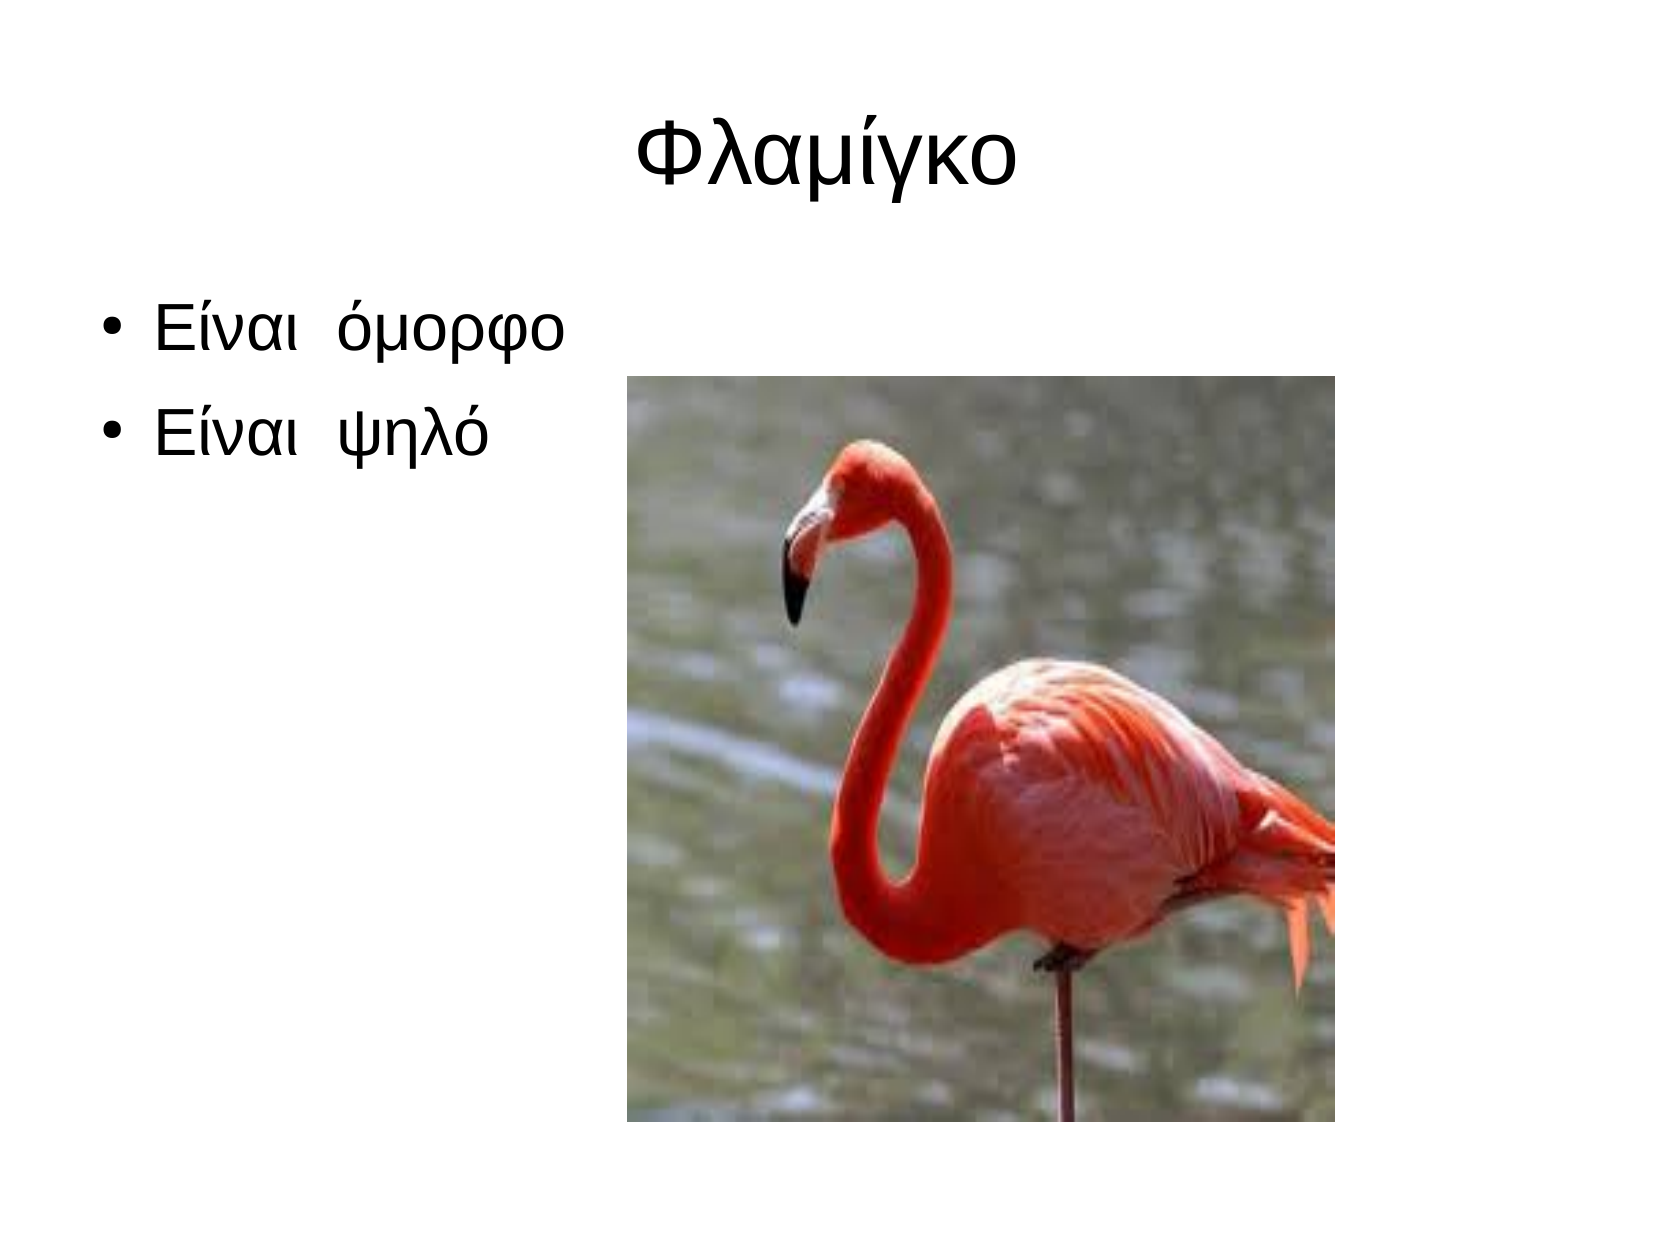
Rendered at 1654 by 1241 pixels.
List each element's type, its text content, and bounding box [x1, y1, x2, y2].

picture [627, 376, 1335, 1123]
title Φλαμίγκο [82, 49, 1571, 257]
list Είναι όμορφο Είναι ψηλό [82, 290, 1571, 1109]
